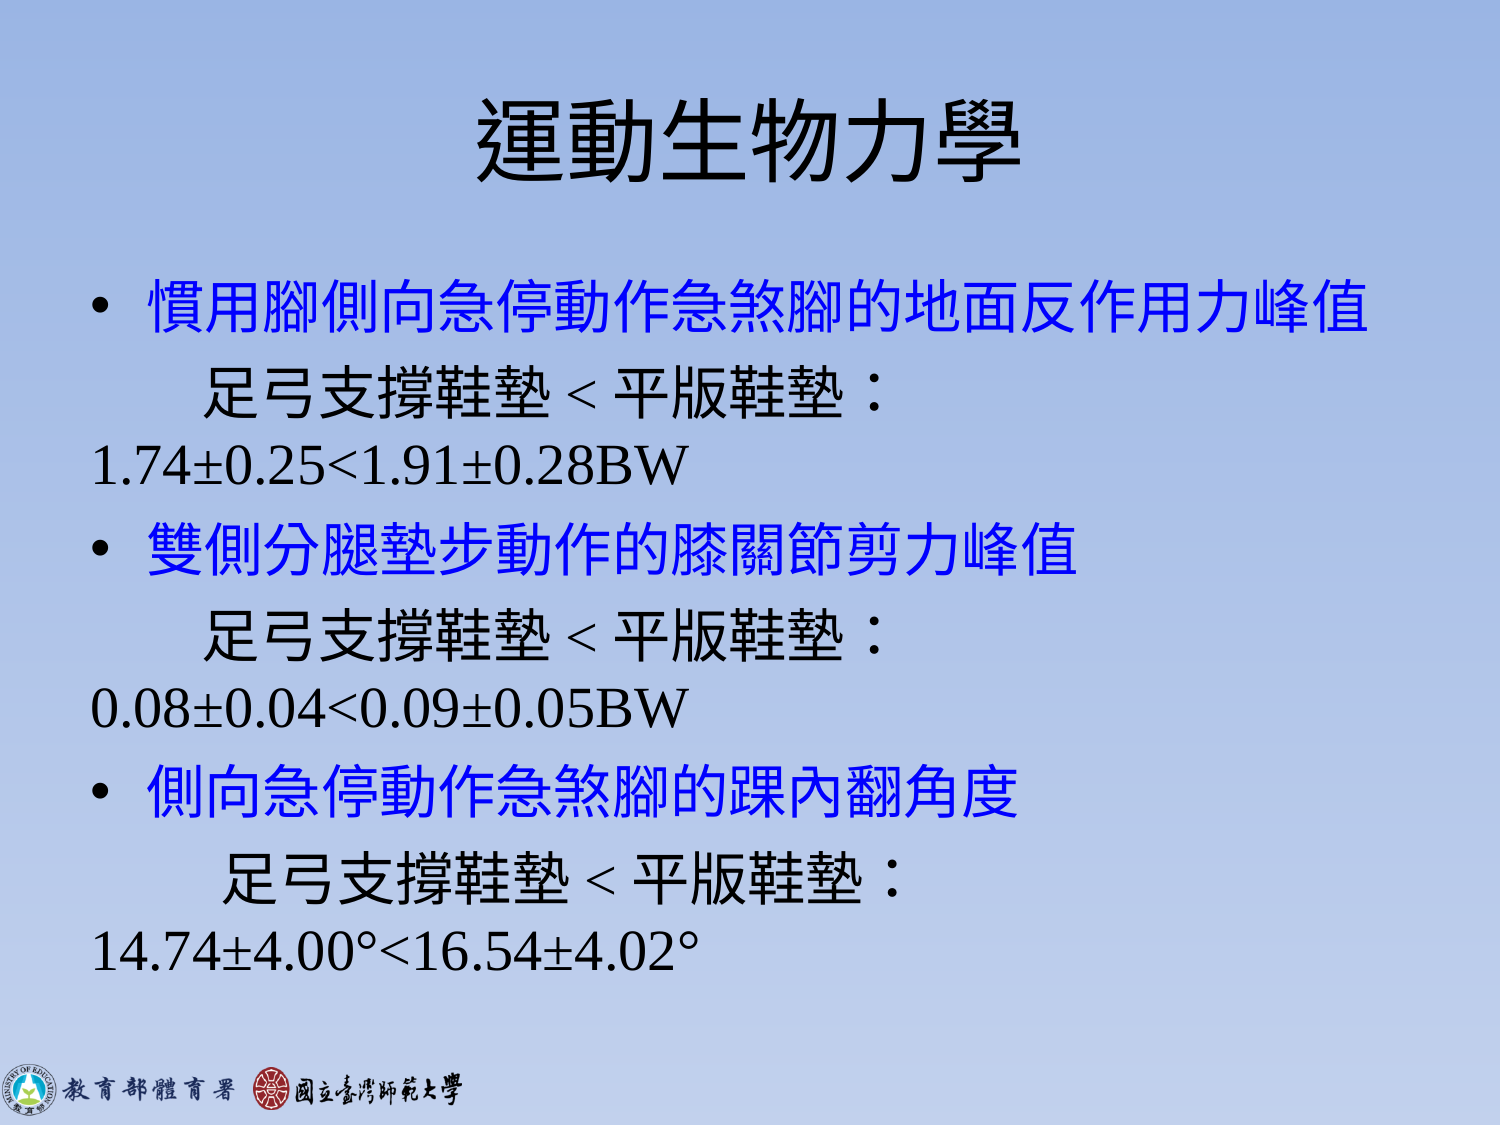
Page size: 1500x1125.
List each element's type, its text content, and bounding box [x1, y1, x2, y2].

title 運動生物力學 [75, 45, 1426, 233]
list 慣用腳側向急停動作急煞腳的地面反作用力峰值 足弓支撐鞋墊<平版鞋墊：1.74±0.25<1.91±0.28BW 雙側分腿墊步動作的膝關節剪力峰值 足弓支撐鞋墊<平版鞋墊：0.08±0.04<0.09±0.05BW 側向急停動作急煞腳的踝內翻角度 足弓支撐鞋墊<平版鞋墊：14.74±4.00°<16.54±4.02° [75, 262, 1455, 1005]
